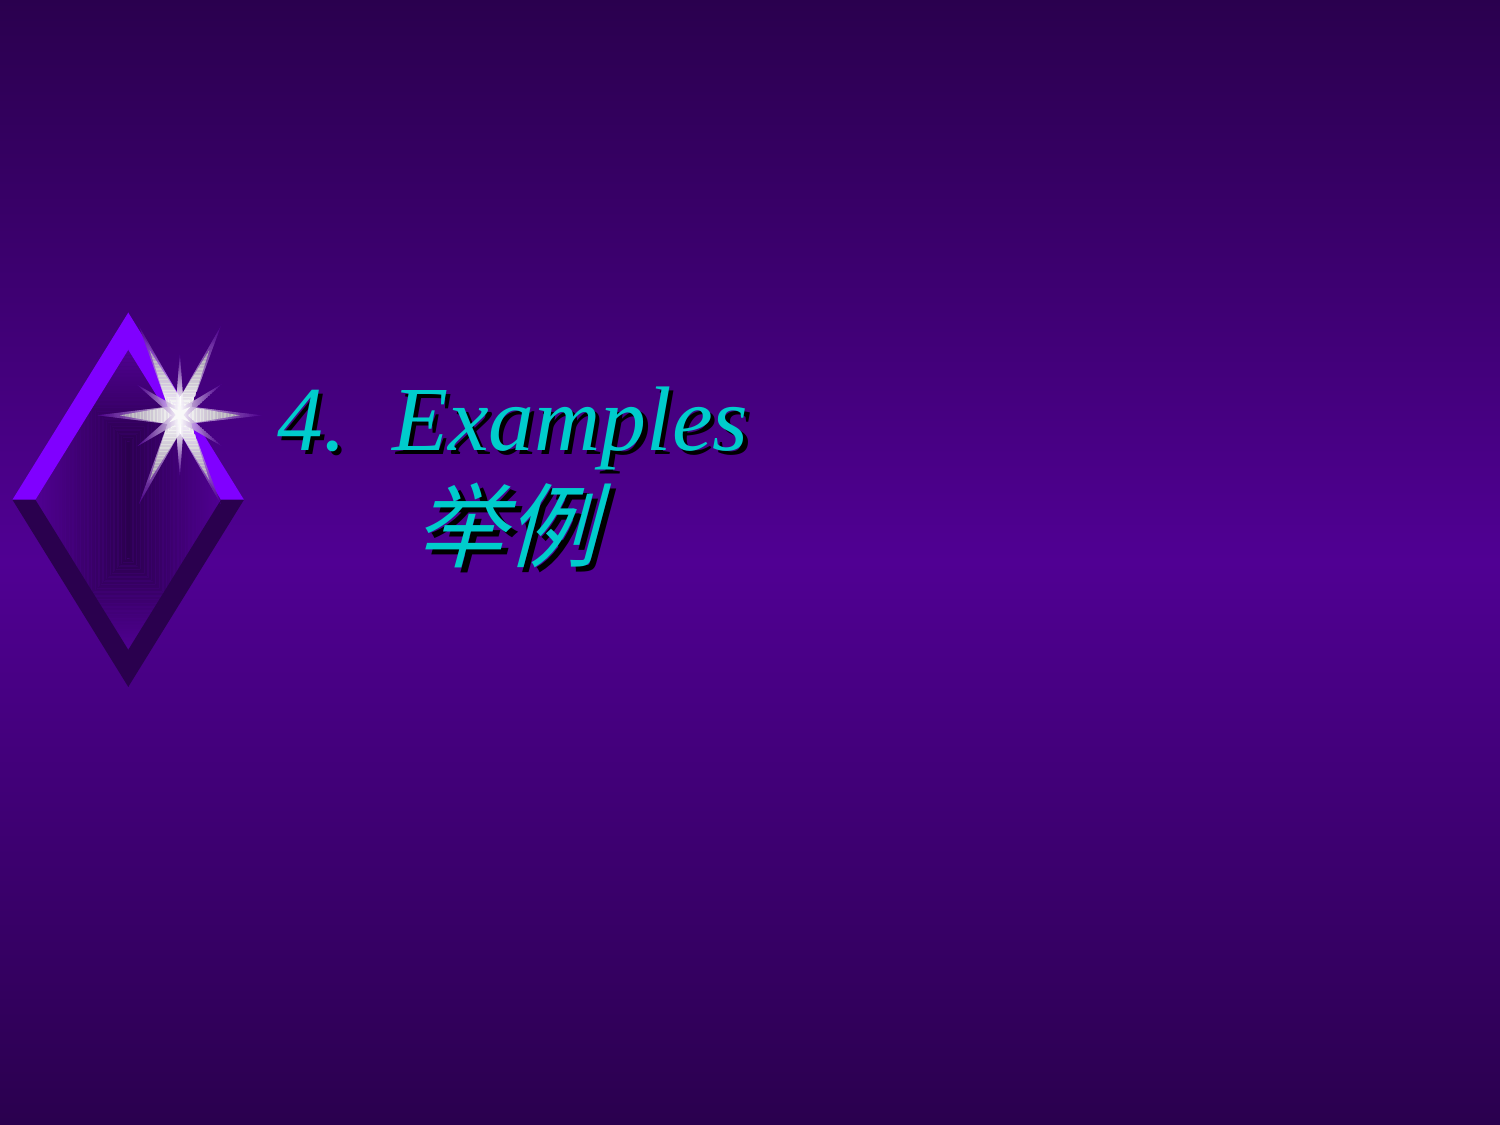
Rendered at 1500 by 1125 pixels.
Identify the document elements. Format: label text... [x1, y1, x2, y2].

title 4. Examples 举例 [262, 351, 1500, 587]
